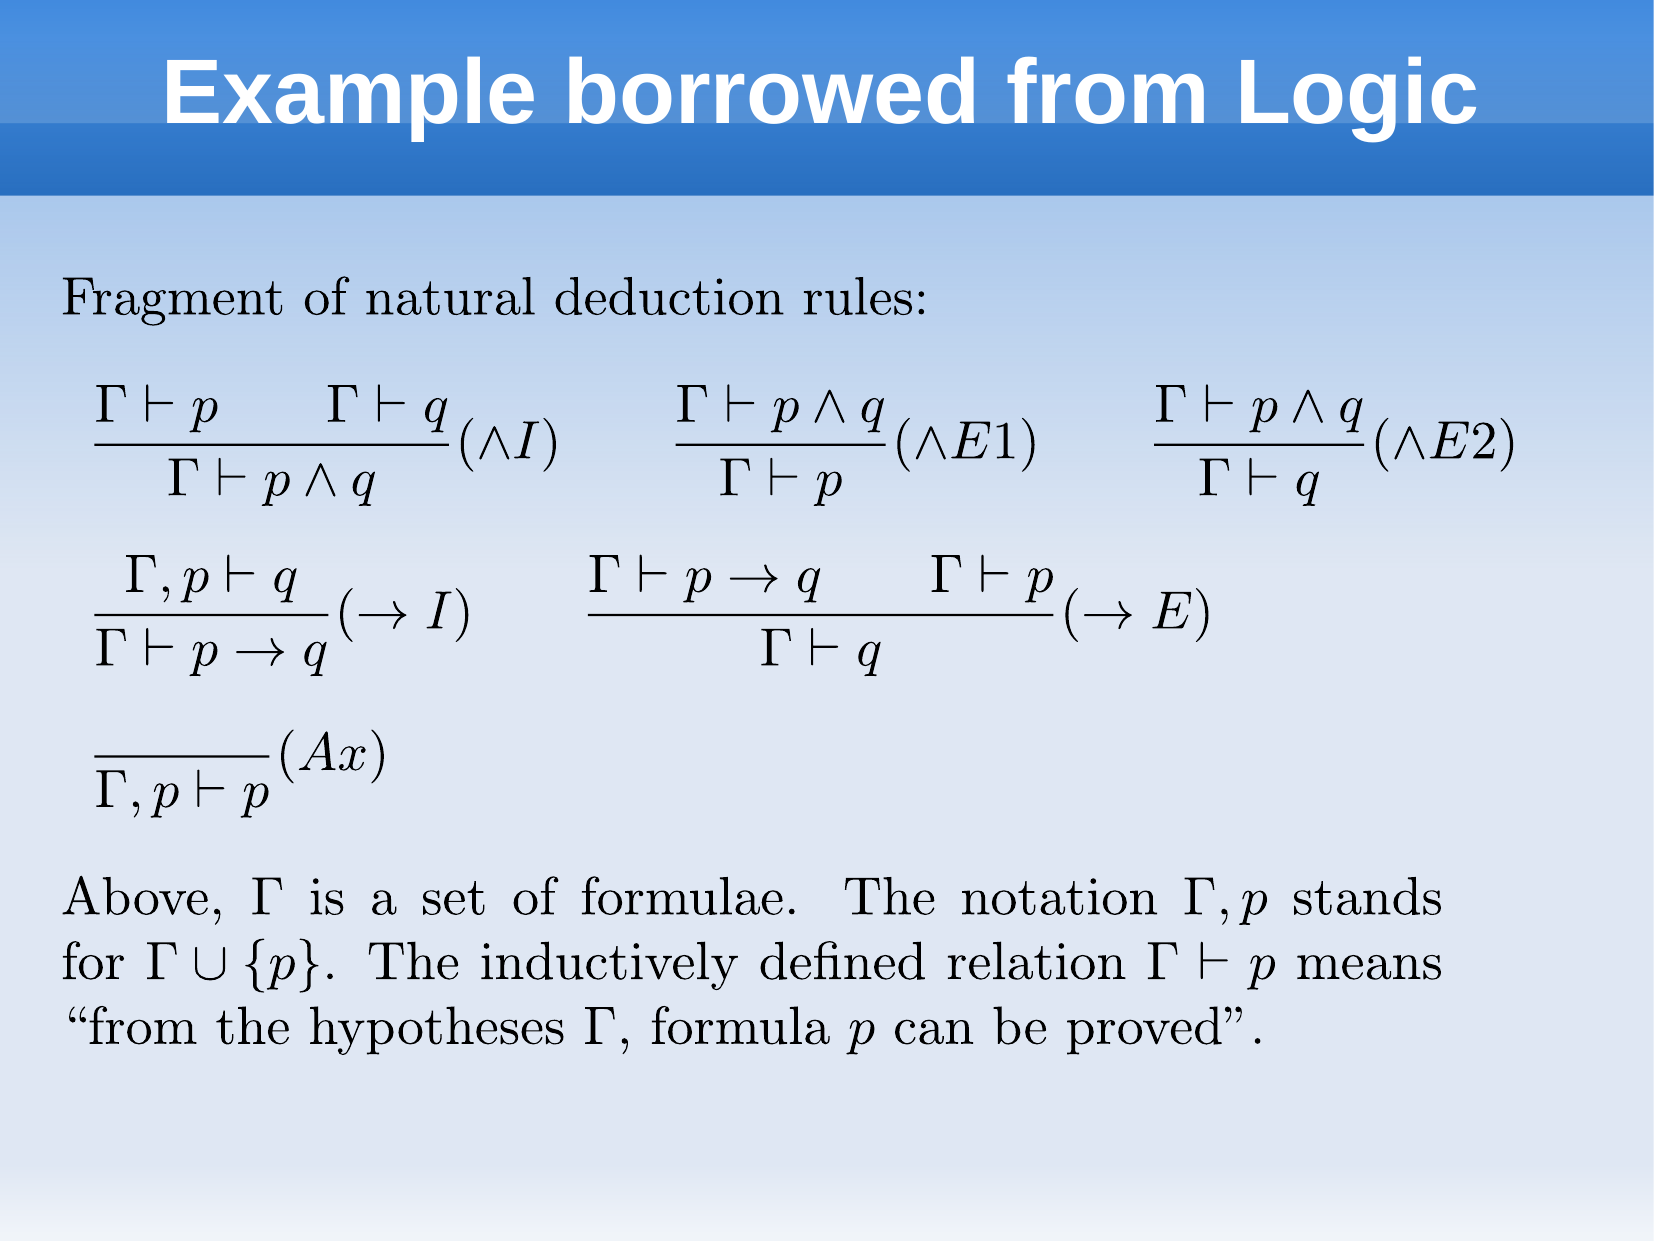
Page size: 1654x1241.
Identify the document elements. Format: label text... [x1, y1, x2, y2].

list [82, 290, 1571, 1109]
picture [0, 0, 1654, 1241]
text_box [60, 276, 1519, 1056]
title Example borrowed from Logic [76, 0, 1565, 188]
